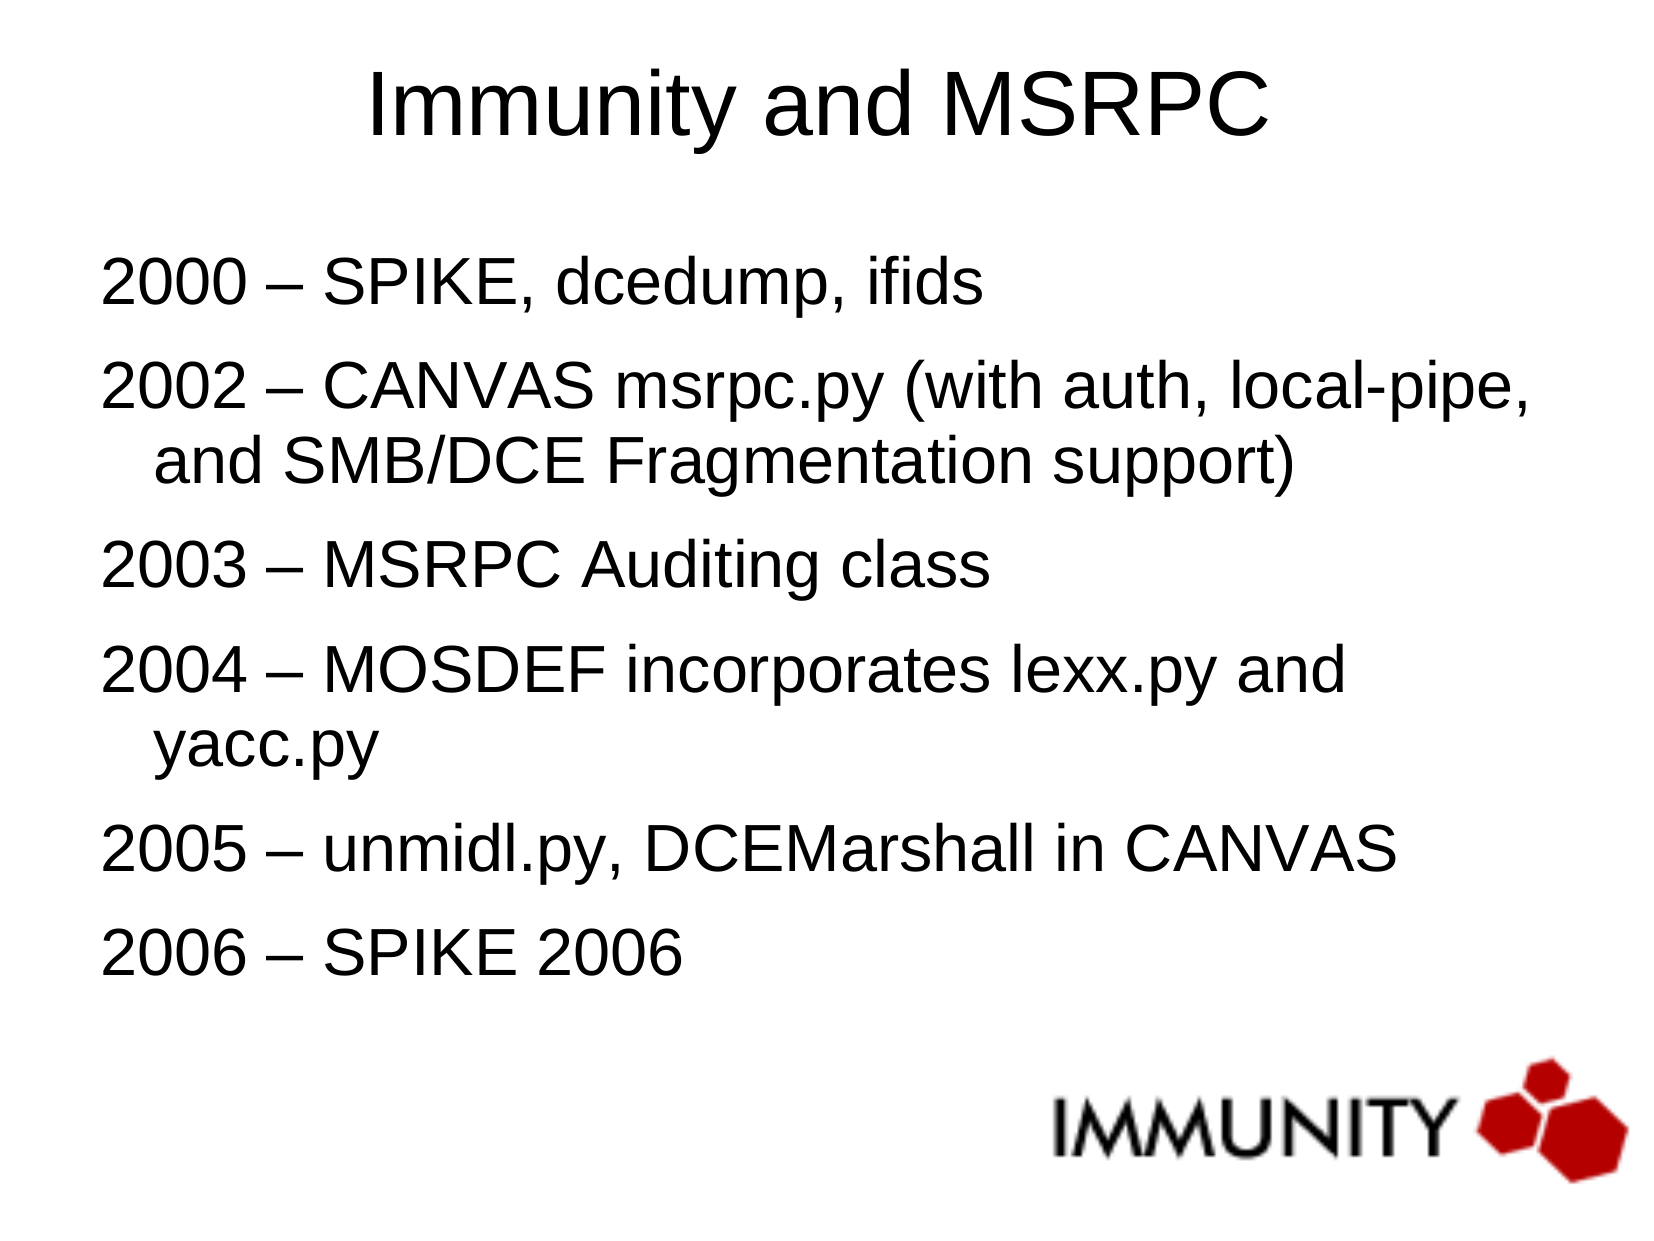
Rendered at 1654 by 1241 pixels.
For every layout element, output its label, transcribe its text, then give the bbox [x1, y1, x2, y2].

title Immunity and MSRPC [75, 0, 1564, 208]
list 2000 – SPIKE, dcedump, ifids 2002 – CANVAS msrpc.py (with auth, local-pipe, and SMB/DCE Fragmentation support) 2003 – MSRPC Auditing class 2004 – MOSDEF incorporates lexx.py and yacc.py 2005 – unmidl.py, DCEMarshall in CANVAS 2006 – SPIKE 2006 [82, 243, 1571, 1186]
picture [1006, 1017, 1654, 1241]
